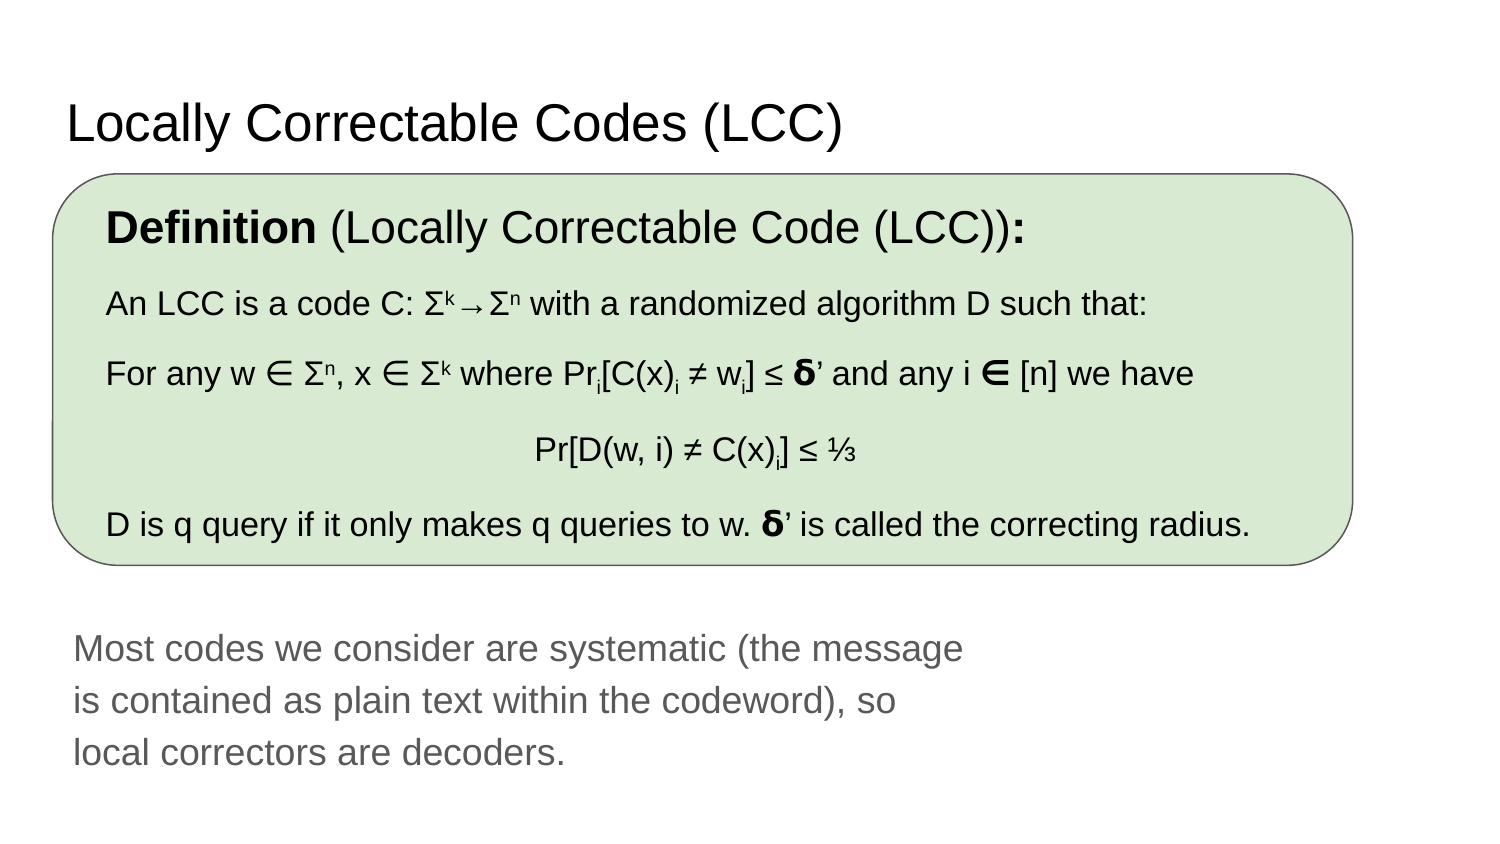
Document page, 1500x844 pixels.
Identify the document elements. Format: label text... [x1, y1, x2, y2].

title Locally Correctable Codes (LCC) [51, 72, 1449, 167]
text_box [1300, 175, 1353, 565]
text_box Most codes we consider are systematic (the message is contained as plain text within the codeword), so local correctors are decoders. [58, 602, 988, 788]
list Definition (Locally Correctable Code (LCC)): An LCC is a code C: Σk→Σn with a randomized algorithm D such that: For any w ∈ Σn, x ∈ Σk where Pri[C(x)i ≠ wi] ≤ 𝝳’ and any i ∈ [n] we have Pr[D(w, i) ≠ C(x)i] ≤ ⅓ D is q query if it only makes q queries to w. 𝝳’ is called the correcting radius. [90, 173, 1300, 566]
text_box [52, 180, 90, 560]
